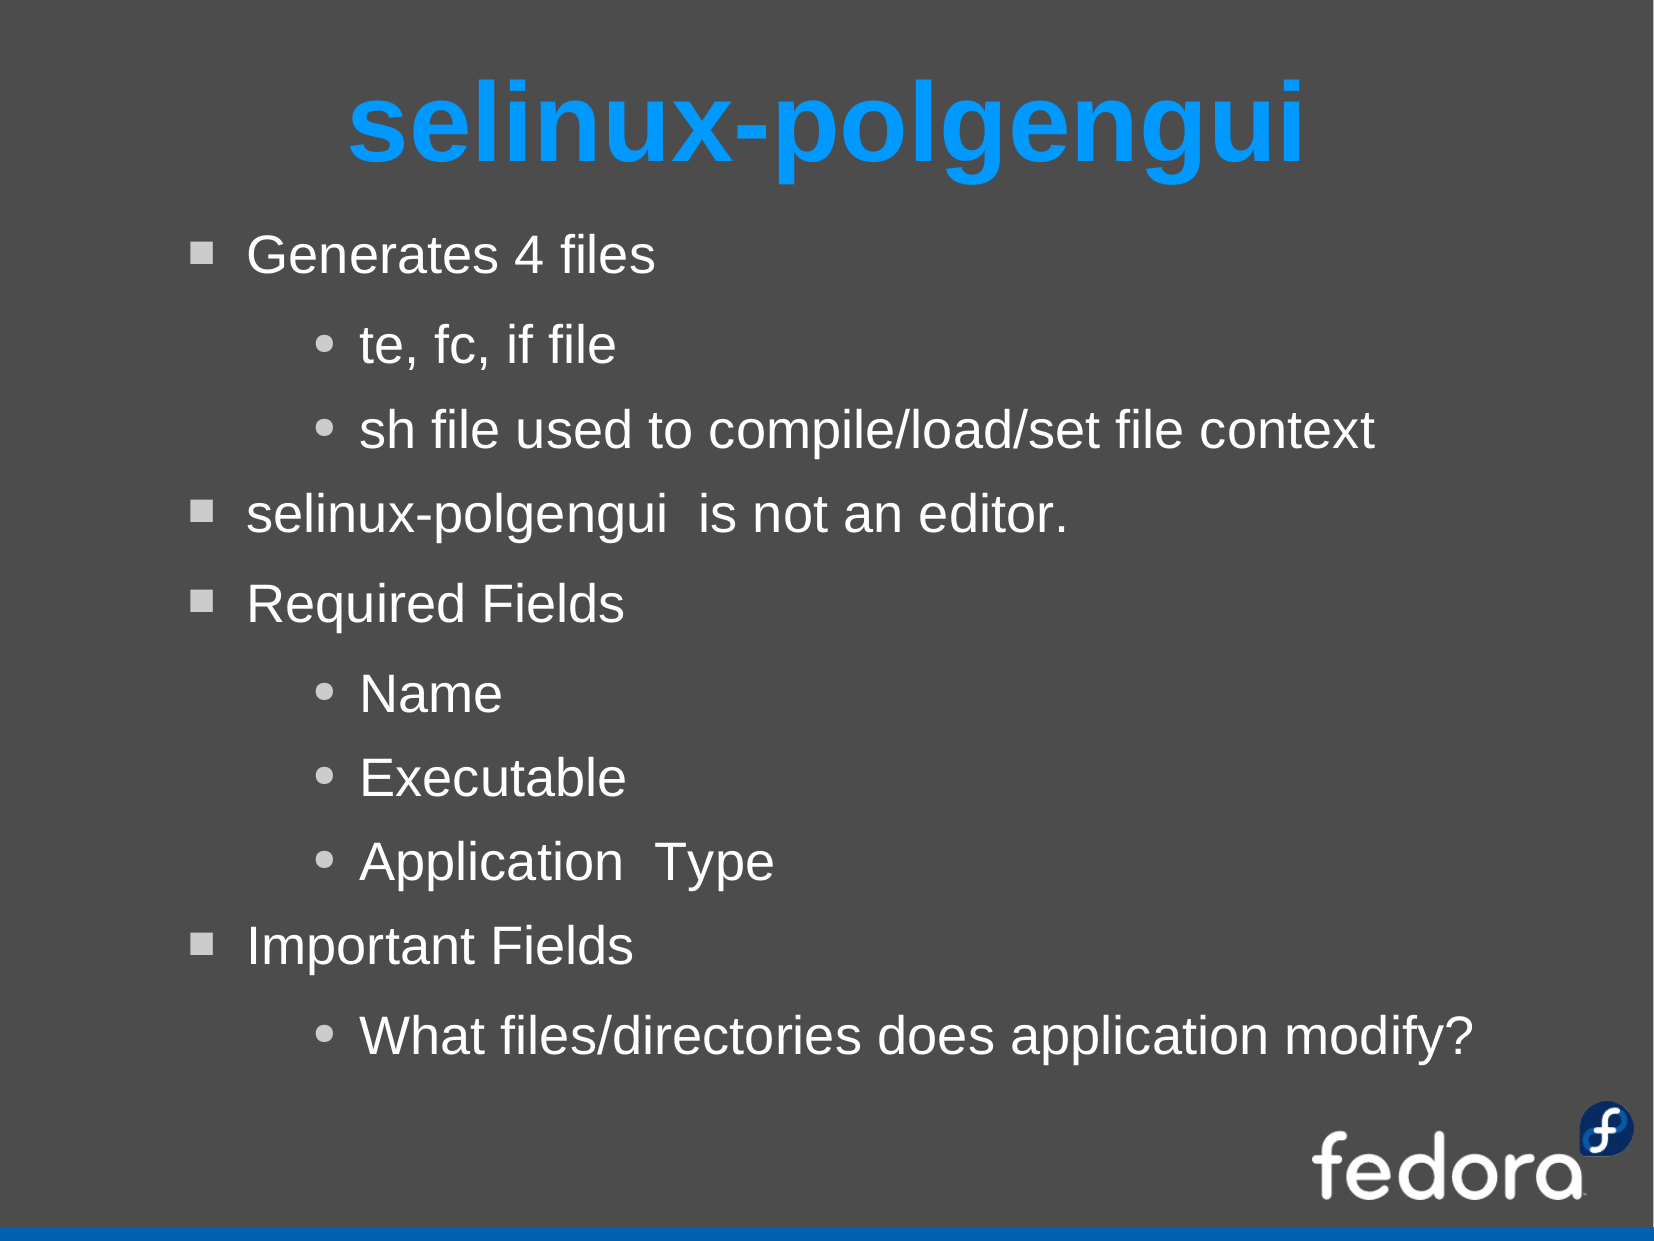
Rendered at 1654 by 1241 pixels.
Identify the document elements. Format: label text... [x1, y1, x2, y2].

list Generates 4 files te, fc, if file sh file used to compile/load/set file context selinux-polgengui is not an editor. Required Fields Name Executable Application Type Important Fields What files/directories does application modify? [178, 225, 1570, 1147]
picture [1312, 1101, 1634, 1200]
title selinux-polgengui [121, 19, 1534, 227]
